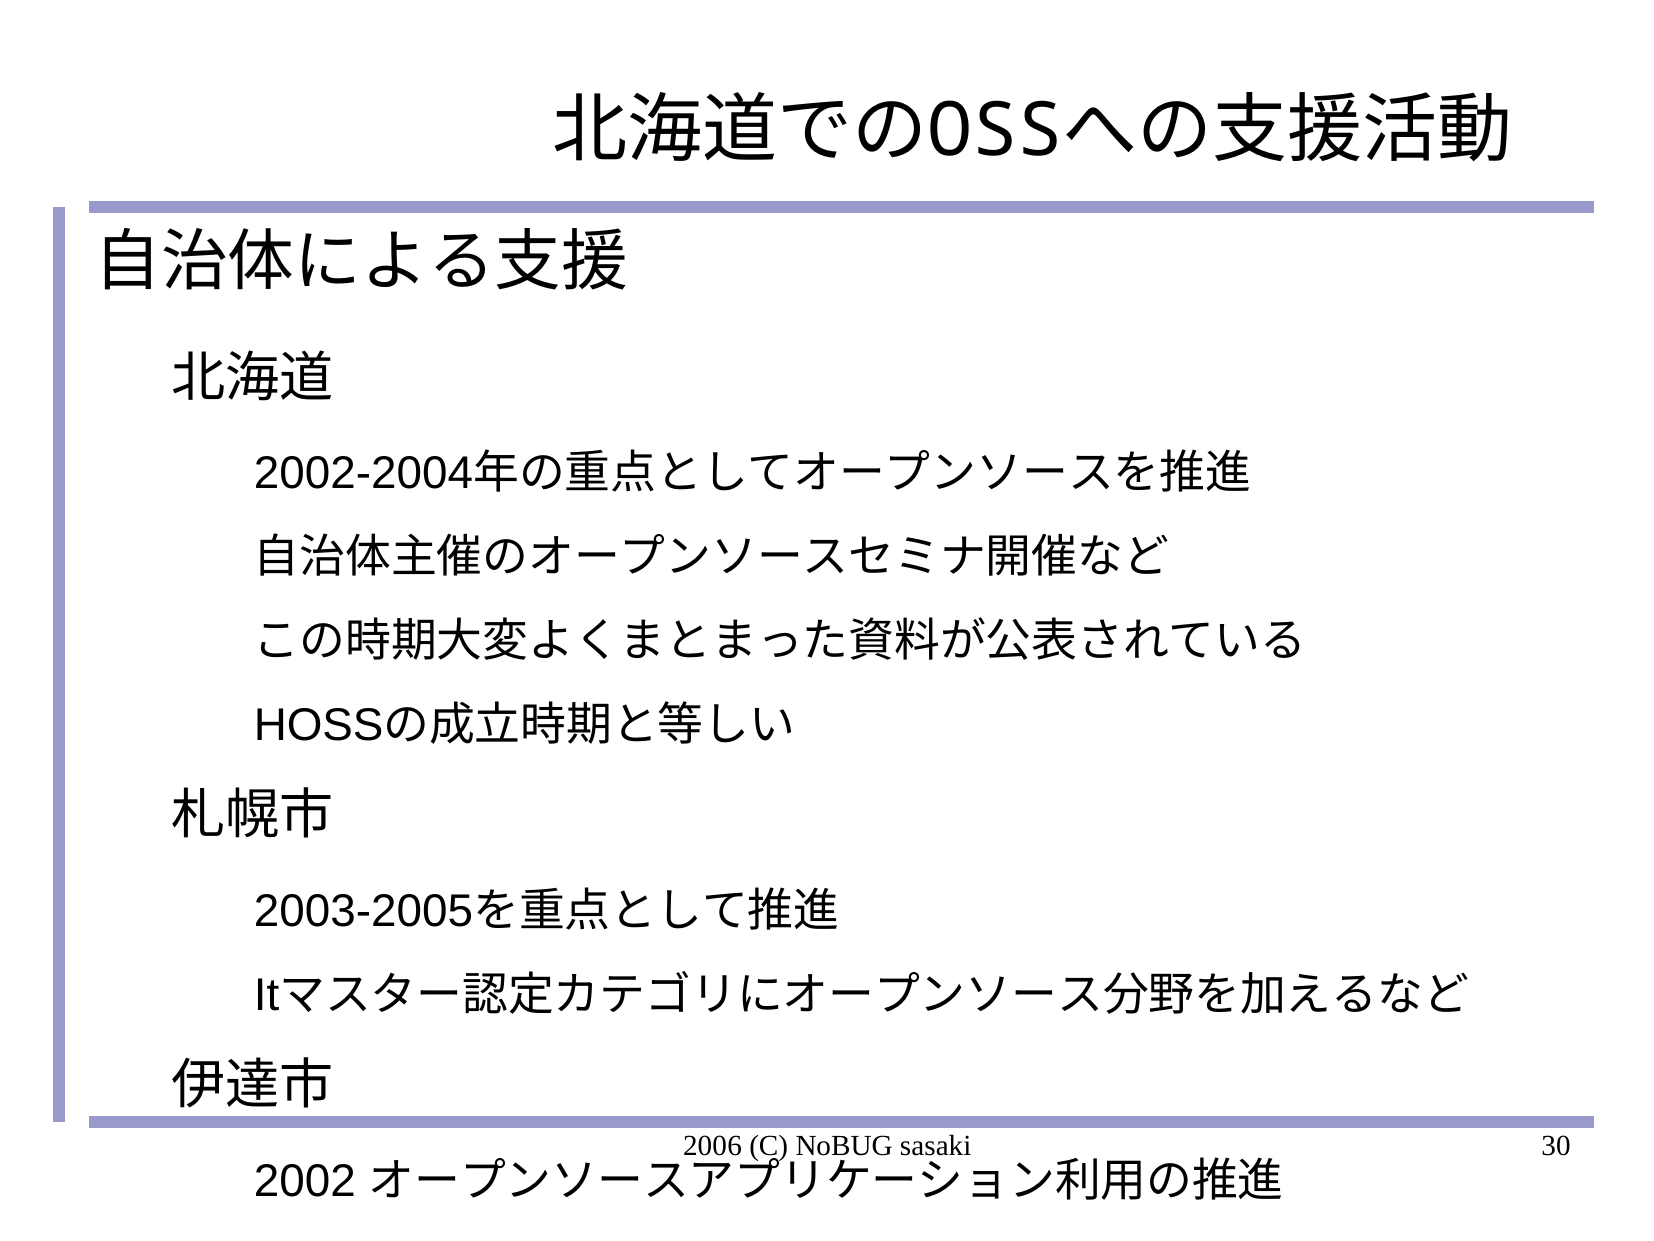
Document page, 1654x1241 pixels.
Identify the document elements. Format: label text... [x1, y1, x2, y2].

title 北海道でのOSSへの支援活動 [501, 59, 1563, 187]
list 自治体による支援 北海道 2002-2004年の重点としてオープンソースを推進 自治体主催のオープンソースセミナ開催など この時期大変よくまとまった資料が公表されている HOSSの成立時期と等しい 札幌市 2003-2005を重点として推進 Itマスター認定カテゴリにオープンソース分野を加えるなど 伊達市 2002 オープンソースアプリケーション利用の推進 [76, 206, 1565, 1123]
